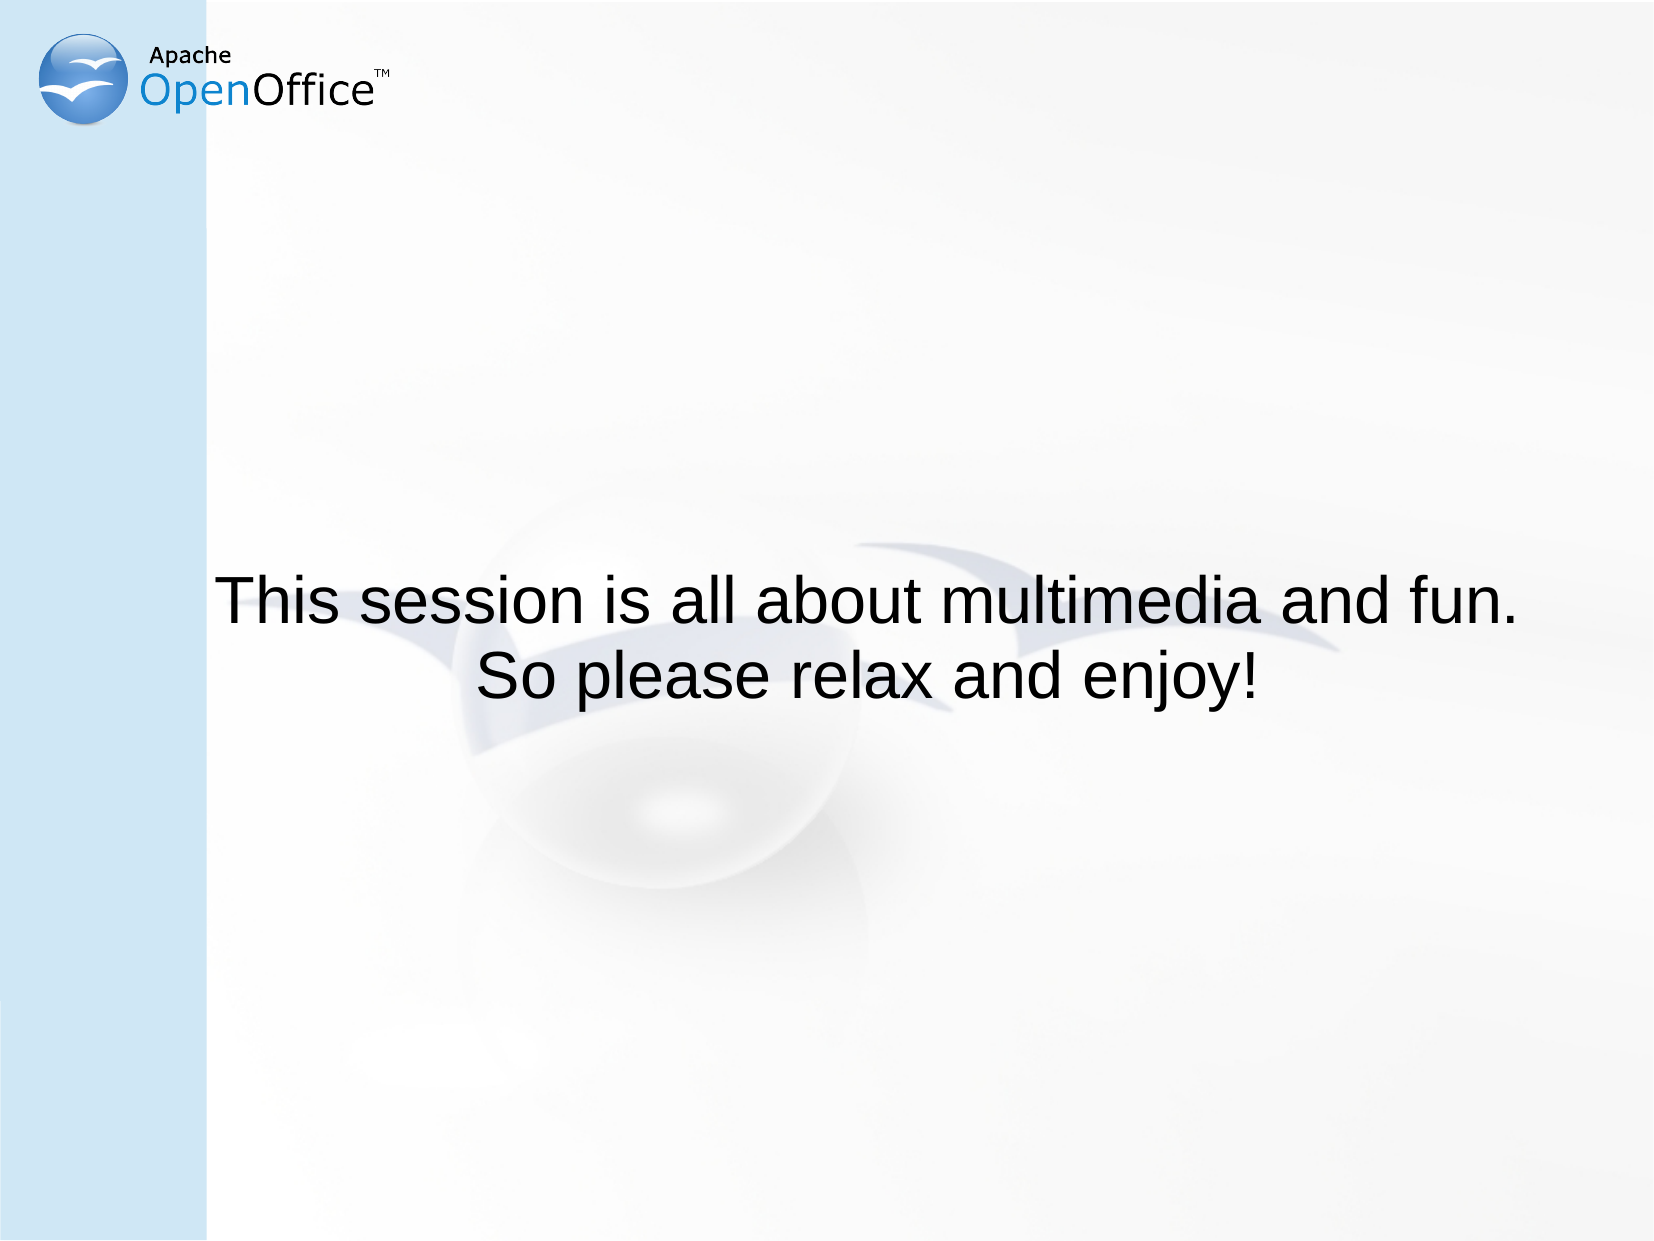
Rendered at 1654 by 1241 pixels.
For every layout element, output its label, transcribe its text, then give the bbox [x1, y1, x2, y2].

subtitle This session is all about multimedia and fun. So please relax and enjoy! [165, 108, 1571, 1168]
picture [35, 2, 1654, 1241]
